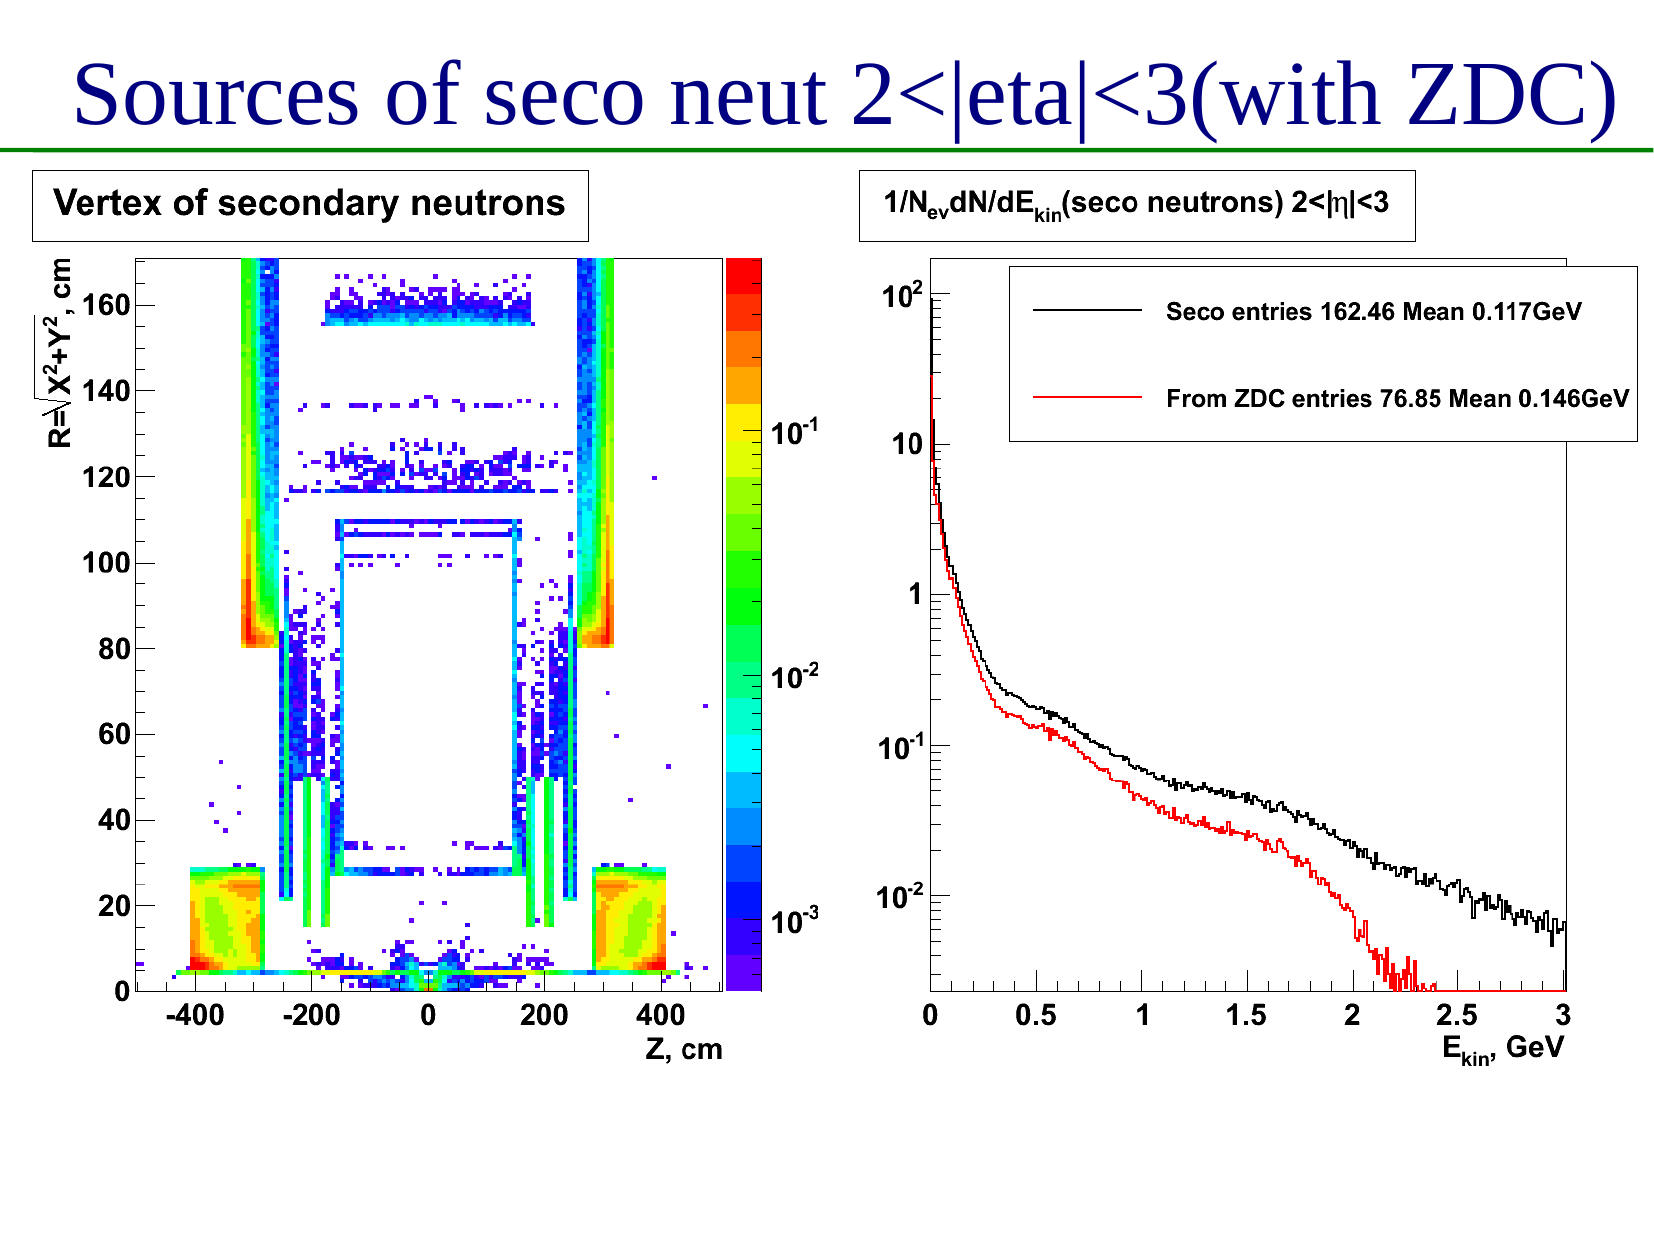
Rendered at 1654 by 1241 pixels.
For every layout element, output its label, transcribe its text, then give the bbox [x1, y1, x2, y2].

title Sources of seco neut 2<|eta|<3(with ZDC) [39, 18, 1654, 147]
title Sources of seco neut 2<|eta|<3(with ZDC) [39, 153, 1654, 157]
picture [8, 157, 1654, 1093]
